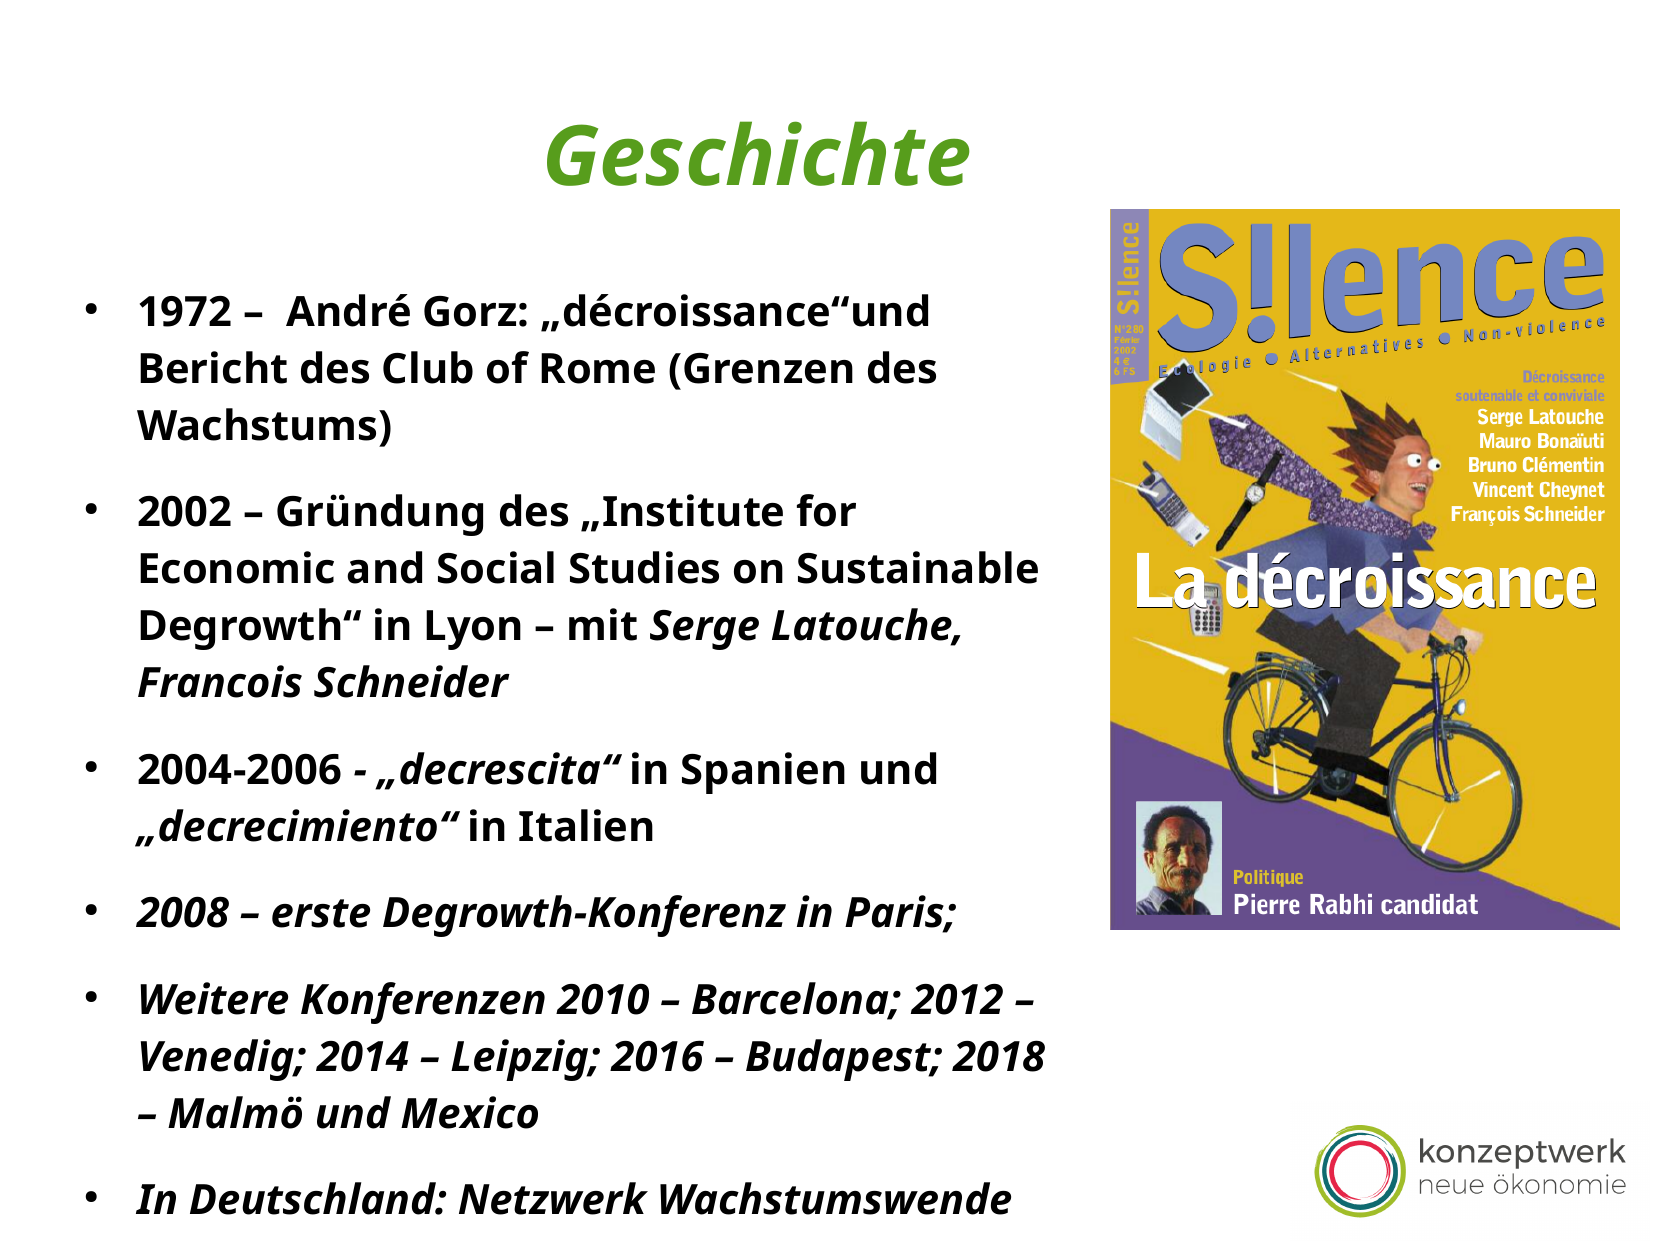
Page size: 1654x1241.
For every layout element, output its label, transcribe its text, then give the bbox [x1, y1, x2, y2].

picture [1110, 209, 1620, 930]
list 1972 – André Gorz: „décroissance“und Bericht des Club of Rome (Grenzen des Wachstums) 2002 – Gründung des „Institute for Economic and Social Studies on Sustainable Degrowth“ in Lyon – mit Serge Latouche, Francois Schneider 2004-2006 - „decrescita“ in Spanien und „decrecimiento“ in Italien 2008 – erste Degrowth-Konferenz in Paris; Weitere Konferenzen 2010 – Barcelona; 2012 – Venedig; 2014 – Leipzig; 2016 – Budapest; 2018 – Malmö und Mexico In Deutschland: Netzwerk Wachstumswende [66, 257, 1049, 1241]
picture [1290, 1101, 1650, 1241]
title Geschichte [23, 49, 1512, 257]
